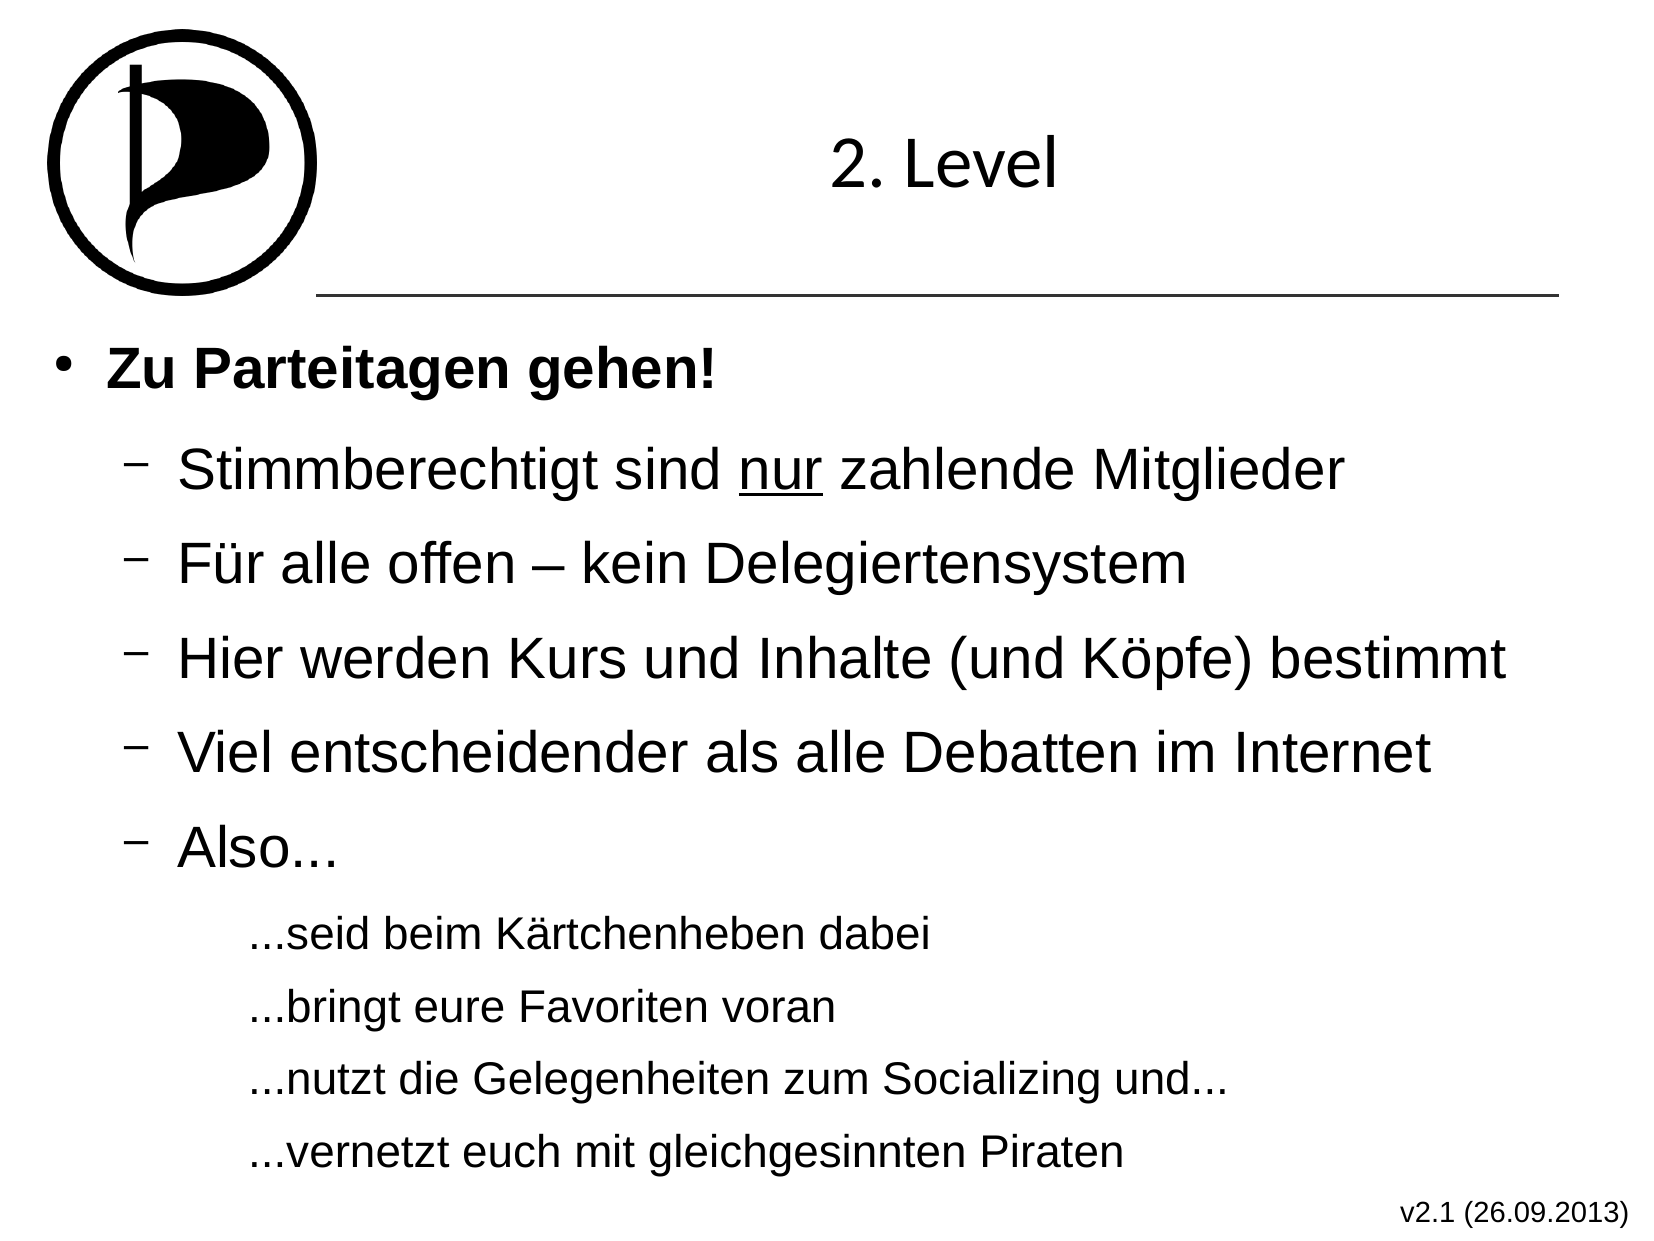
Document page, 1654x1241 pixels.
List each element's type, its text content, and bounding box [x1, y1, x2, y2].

list Also... [35, 809, 1619, 892]
list Zu Parteitagen gehen! [35, 330, 1619, 414]
list Viel entscheidender als alle Debatten im Internet [35, 714, 1619, 798]
list v2.1 (26.09.2013) [1358, 1192, 1654, 1241]
list Hier werden Kurs und Inhalte (und Köpfe) bestimmt [35, 620, 1619, 703]
picture [47, 29, 317, 296]
list Stimmberechtigt sind nur zahlende Mitglieder [35, 431, 1619, 514]
title 2. Level [342, 54, 1548, 262]
list Für alle offen – kein Delegiertensystem [35, 525, 1619, 609]
list ...seid beim Kärtchenheben dabei ...bringt eure Favoriten voran ...nutzt die Gelegenheiten zum Socializing und... ...vernetzt euch mit gleichgesinnten Piraten [35, 903, 1619, 1241]
